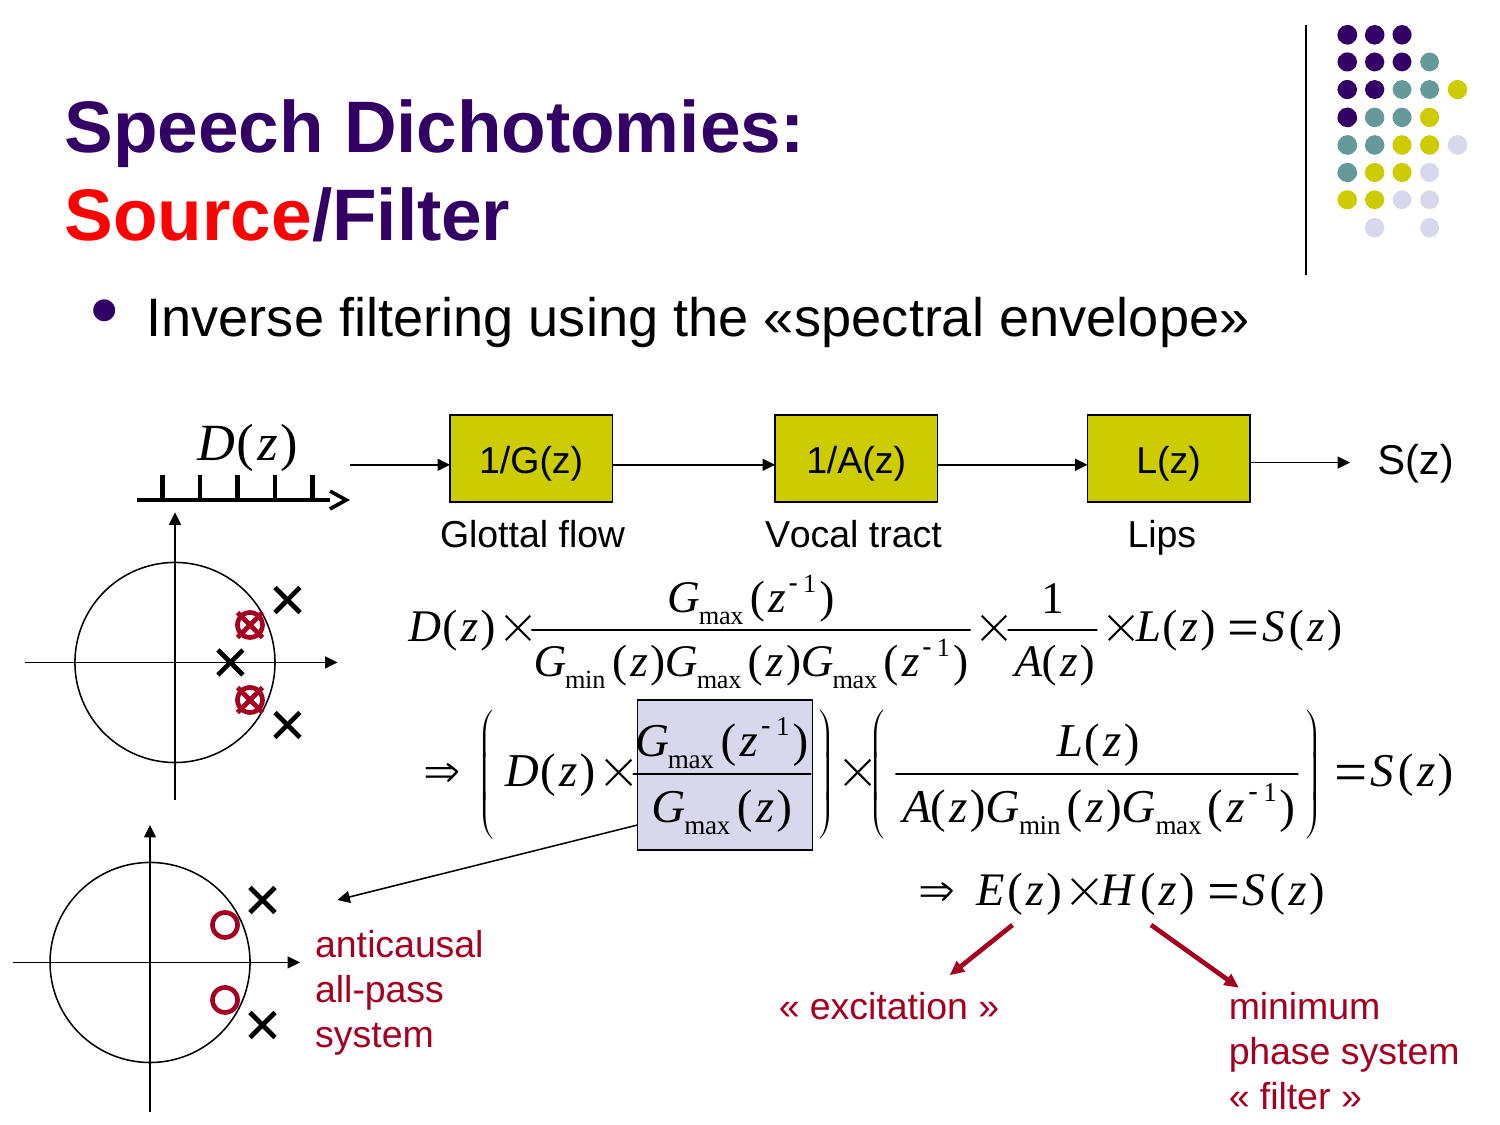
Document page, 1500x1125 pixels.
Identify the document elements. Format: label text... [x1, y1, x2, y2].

text_box L(z) [1087, 414, 1251, 503]
text_box anticausal all-pass system [300, 912, 499, 1063]
text_box 1/G(z) [450, 414, 613, 502]
text_box 1/A(z) [774, 414, 938, 502]
text_box minimum phase system « filter » [1213, 974, 1475, 1125]
text_box Speech Dichotomies: Source/Filter [49, 50, 1288, 263]
text_box Vocal tract [750, 502, 957, 562]
chart [399, 562, 1351, 699]
text_box « excitation » [763, 974, 1015, 1036]
text_box Glottal flow [425, 502, 641, 562]
list Inverse filtering using the «spectral envelope» [75, 275, 1500, 413]
text_box [417, 699, 1463, 850]
text_box Lips [1112, 502, 1212, 562]
text_box S(z) [1362, 425, 1476, 491]
text_box [187, 412, 306, 488]
chart [912, 862, 1335, 925]
